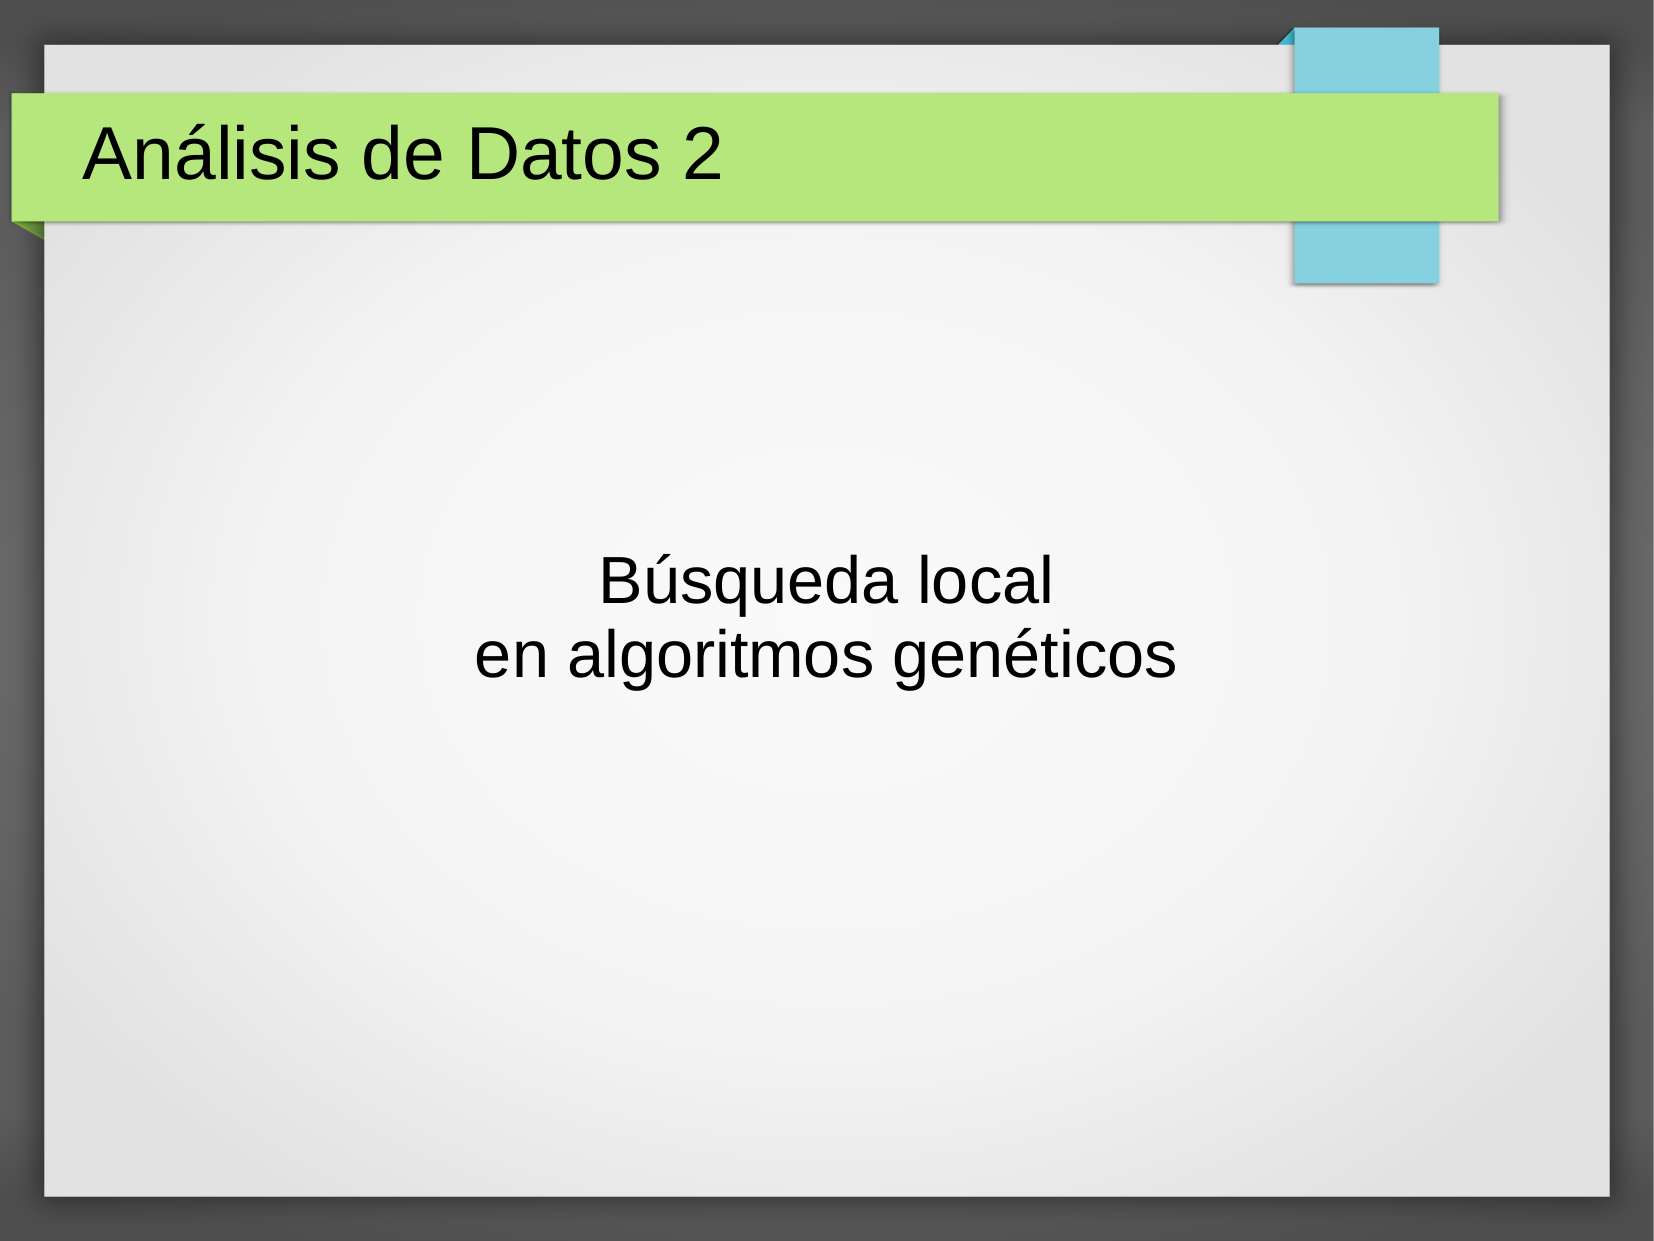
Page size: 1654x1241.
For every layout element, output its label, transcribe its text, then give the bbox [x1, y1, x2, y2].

title Análisis de Datos 2 [82, 94, 1264, 213]
picture [0, 0, 1654, 1241]
subtitle Búsqueda local en algoritmos genéticos [82, 295, 1571, 1015]
